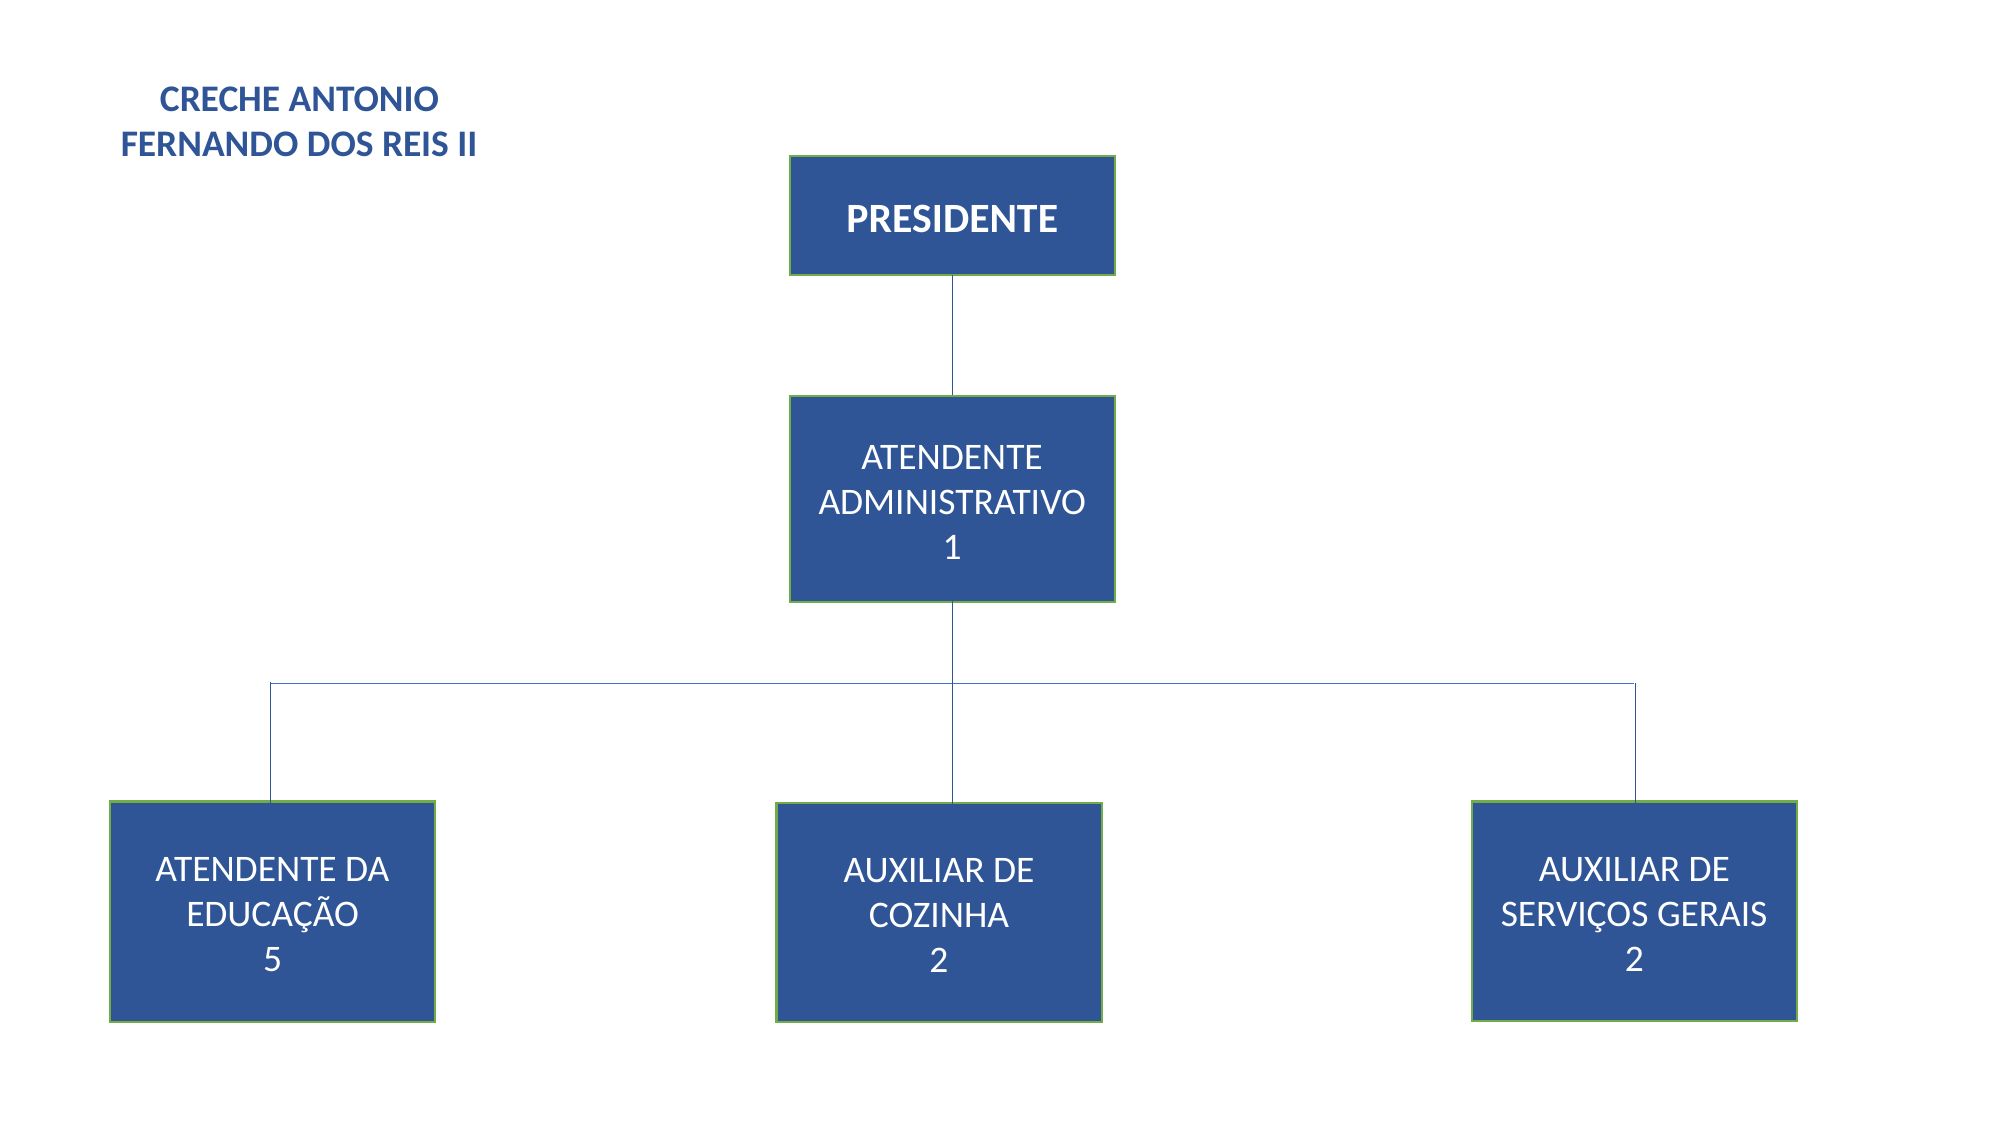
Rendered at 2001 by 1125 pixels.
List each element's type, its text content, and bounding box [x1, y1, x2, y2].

text_box ATENDENTE DA EDUCAÇÃO 5 [110, 801, 435, 1022]
text_box AUXILIAR DE SERVIÇOS GERAIS 2 [1472, 801, 1797, 1021]
text_box CRECHE ANTONIO FERNANDO DOS REIS II [101, 66, 497, 173]
text_box ATENDENTE ADMINISTRATIVO 1 [790, 396, 1115, 602]
text_box PRESIDENTE [790, 156, 1115, 275]
text_box AUXILIAR DE COZINHA 2 [777, 803, 1102, 1022]
